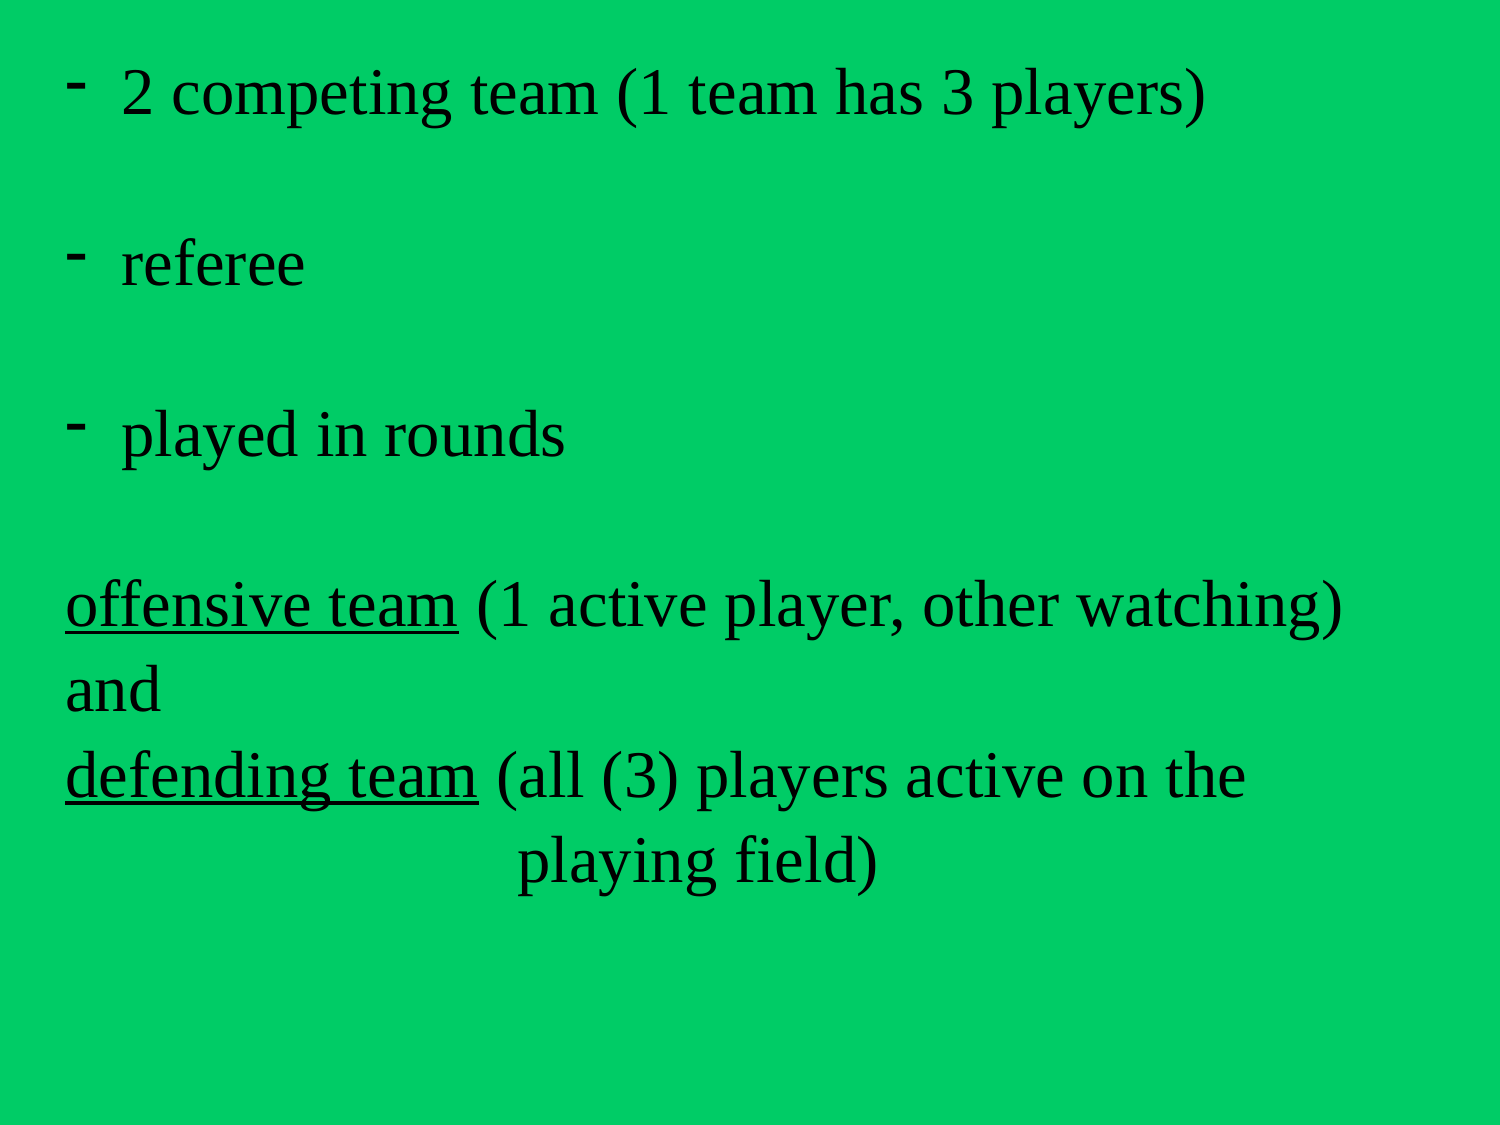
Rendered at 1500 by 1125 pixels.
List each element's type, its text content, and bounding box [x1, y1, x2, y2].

list 2 competing team (1 team has 3 players) referee played in rounds offensive team (1 active player, other watching) and defending team (all (3) players active on the playing field) [50, 50, 1388, 988]
